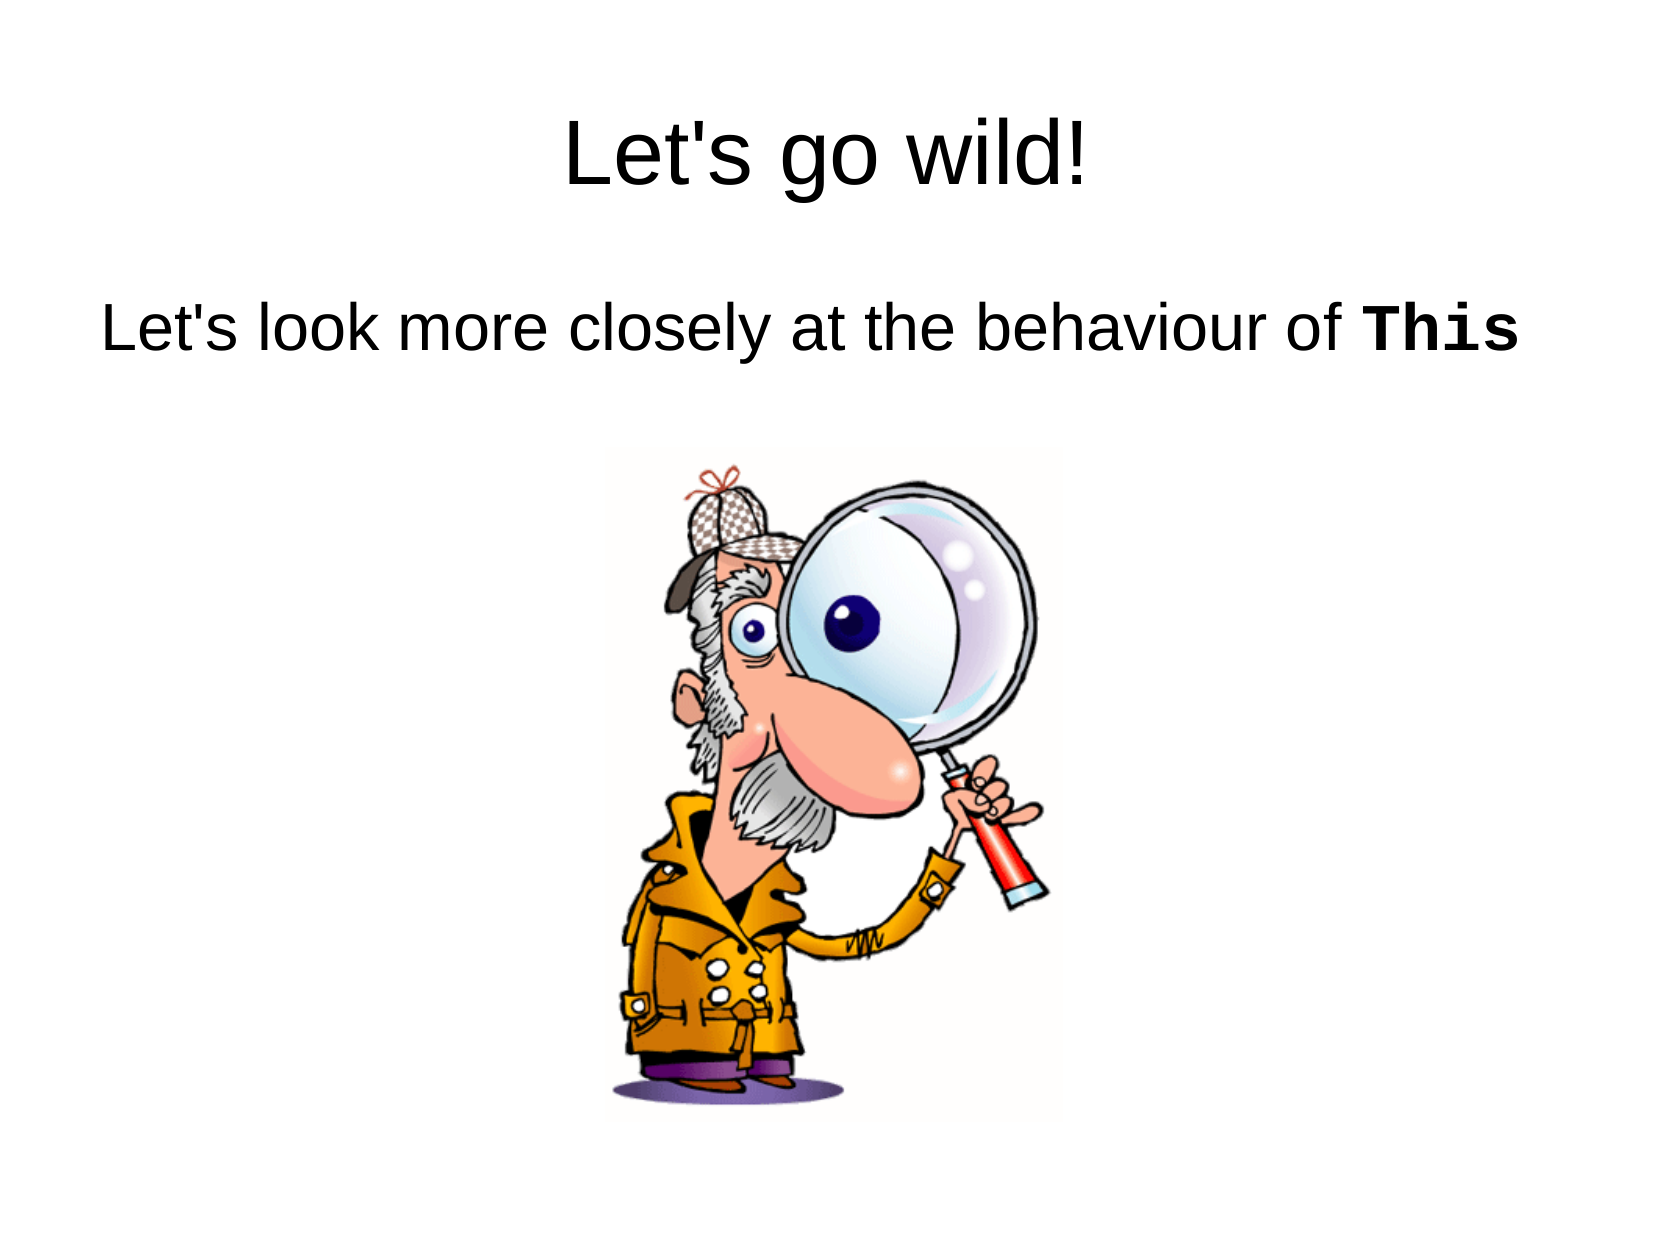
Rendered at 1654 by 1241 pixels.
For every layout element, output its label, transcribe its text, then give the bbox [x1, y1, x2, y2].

title Let's go wild! [82, 56, 1571, 250]
list Let's look more closely at the behaviour of This [82, 290, 1571, 1094]
picture [605, 447, 1063, 1123]
